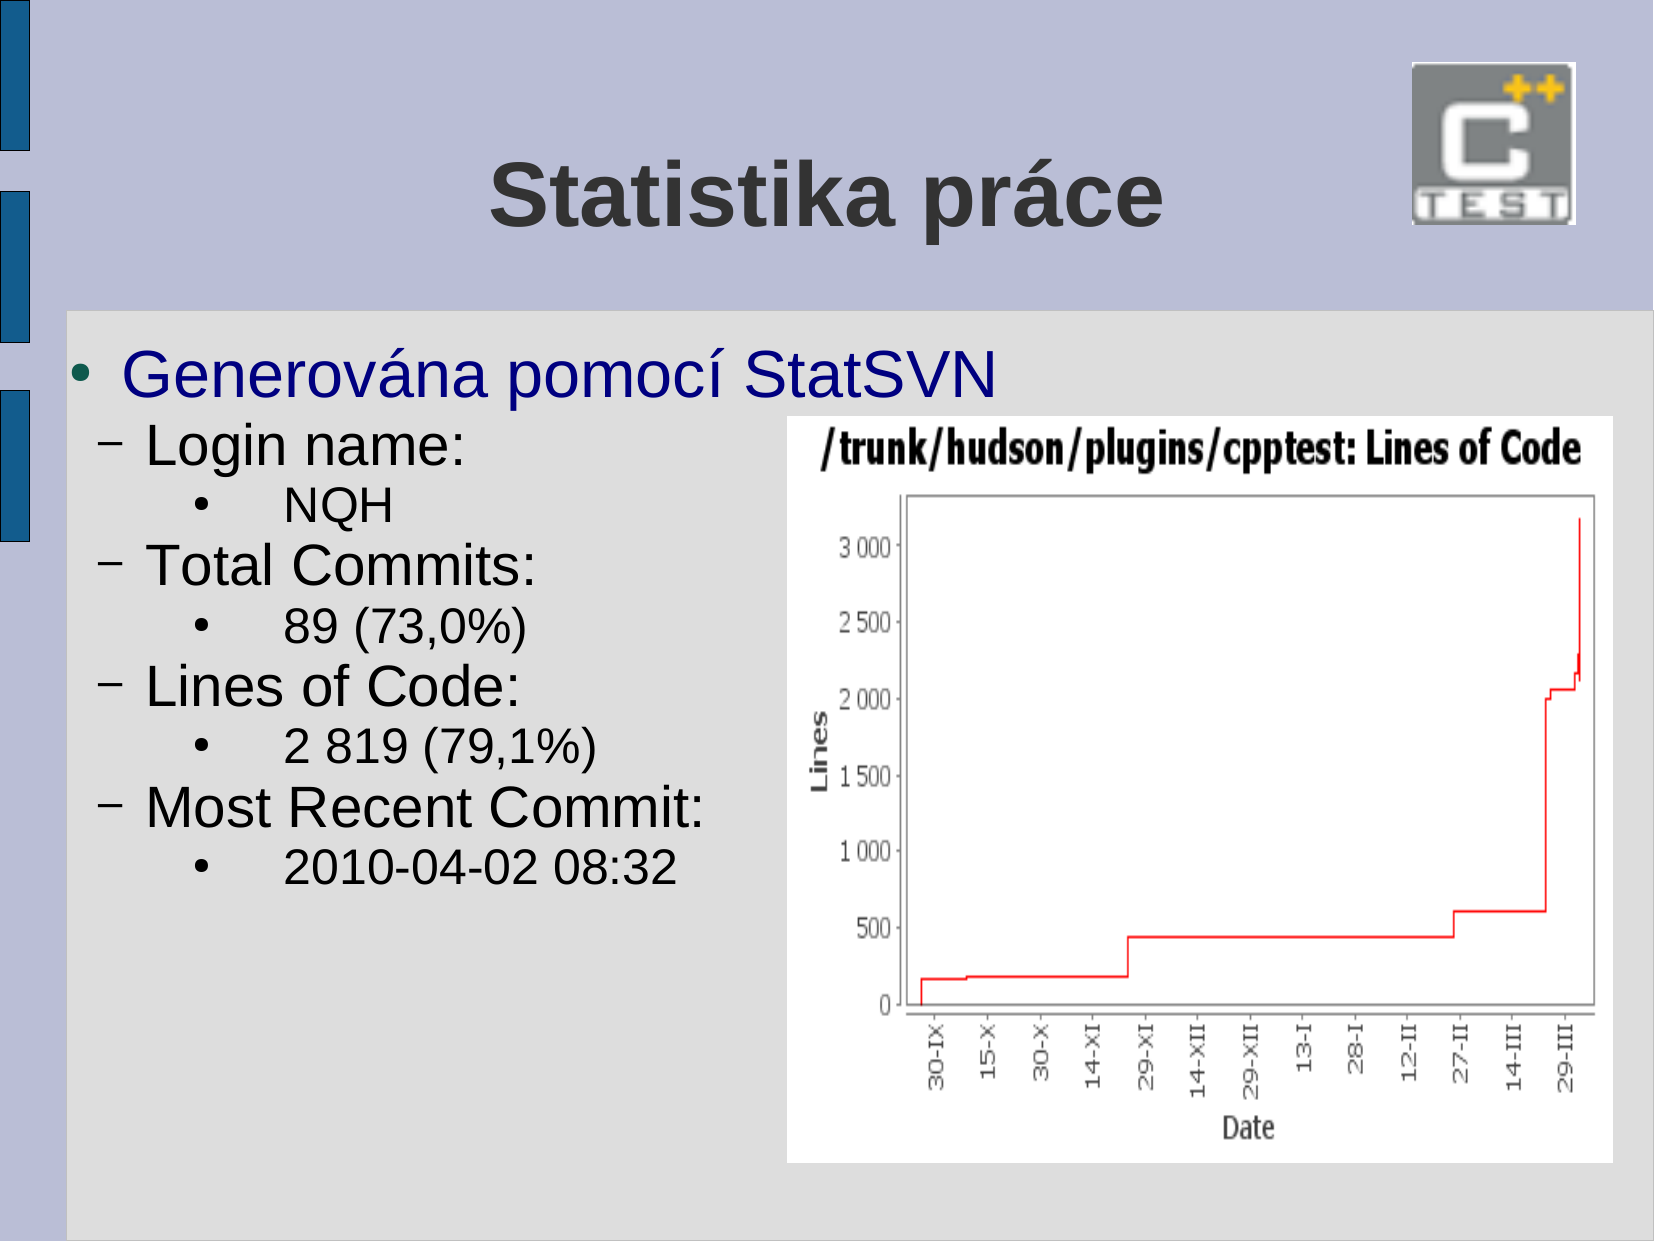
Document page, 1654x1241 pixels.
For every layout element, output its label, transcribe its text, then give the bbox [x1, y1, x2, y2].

list Generována pomocí StatSVN Login name: NQH Total Commits: 89 (73,0%) Lines of Code: 2 819 (79,1%) Most Recent Commit: 2010-04-02 08:32 [50, 337, 1463, 1105]
picture [787, 416, 1613, 1163]
title Statistika práce [121, 98, 1534, 291]
picture [1412, 62, 1576, 226]
